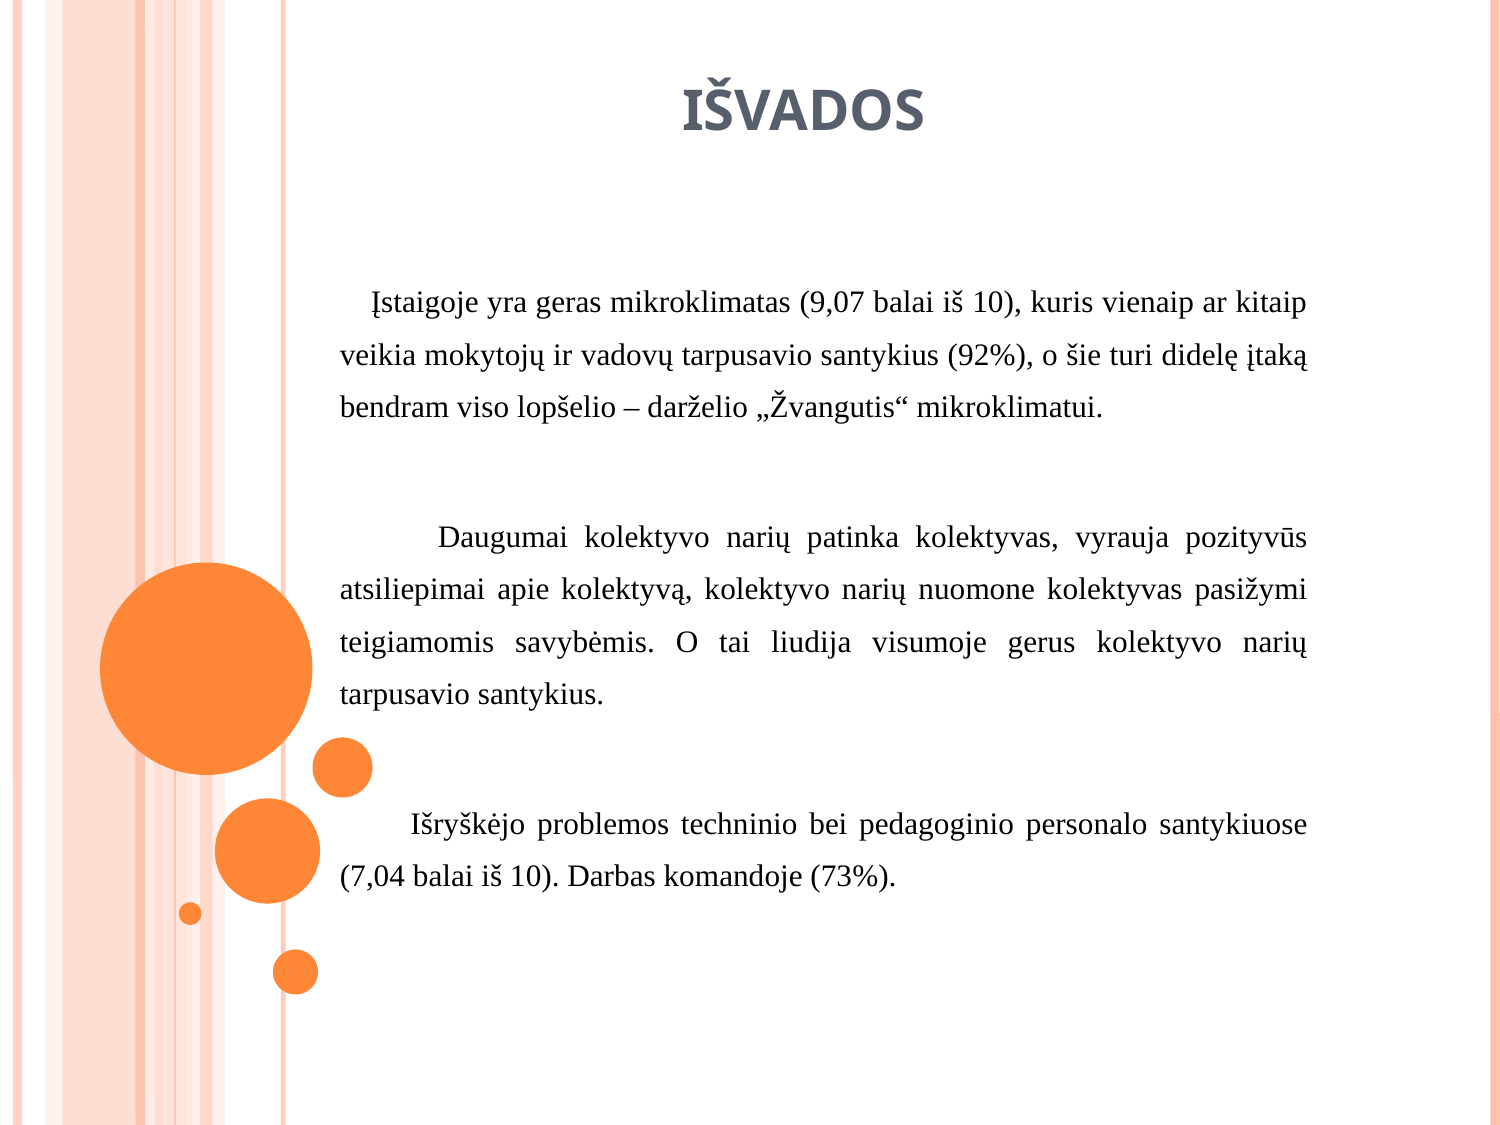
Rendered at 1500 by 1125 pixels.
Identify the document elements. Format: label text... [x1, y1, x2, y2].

title IŠVADOS [301, 66, 1307, 150]
subtitle Įstaigoje yra geras mikroklimatas (9,07 balai iš 10), kuris vienaip ar kitaip veikia mokytojų ir vadovų tarpusavio santykius (92%), o šie turi didelę įtaką bendram viso lopšelio – darželio „Žvangutis“ mikroklimatui. Daugumai kolektyvo narių patinka kolektyvas, vyrauja pozityvūs atsiliepimai apie kolektyvą, kolektyvo narių nuomone kolektyvas pasižymi teigiamomis savybėmis. O tai liudija visumoje gerus kolektyvo narių tarpusavio santykius. Išryškėjo problemos techninio bei pedagoginio personalo santykiuose (7,04 balai iš 10). Darbas komandoje (73%). [324, 231, 1338, 1046]
